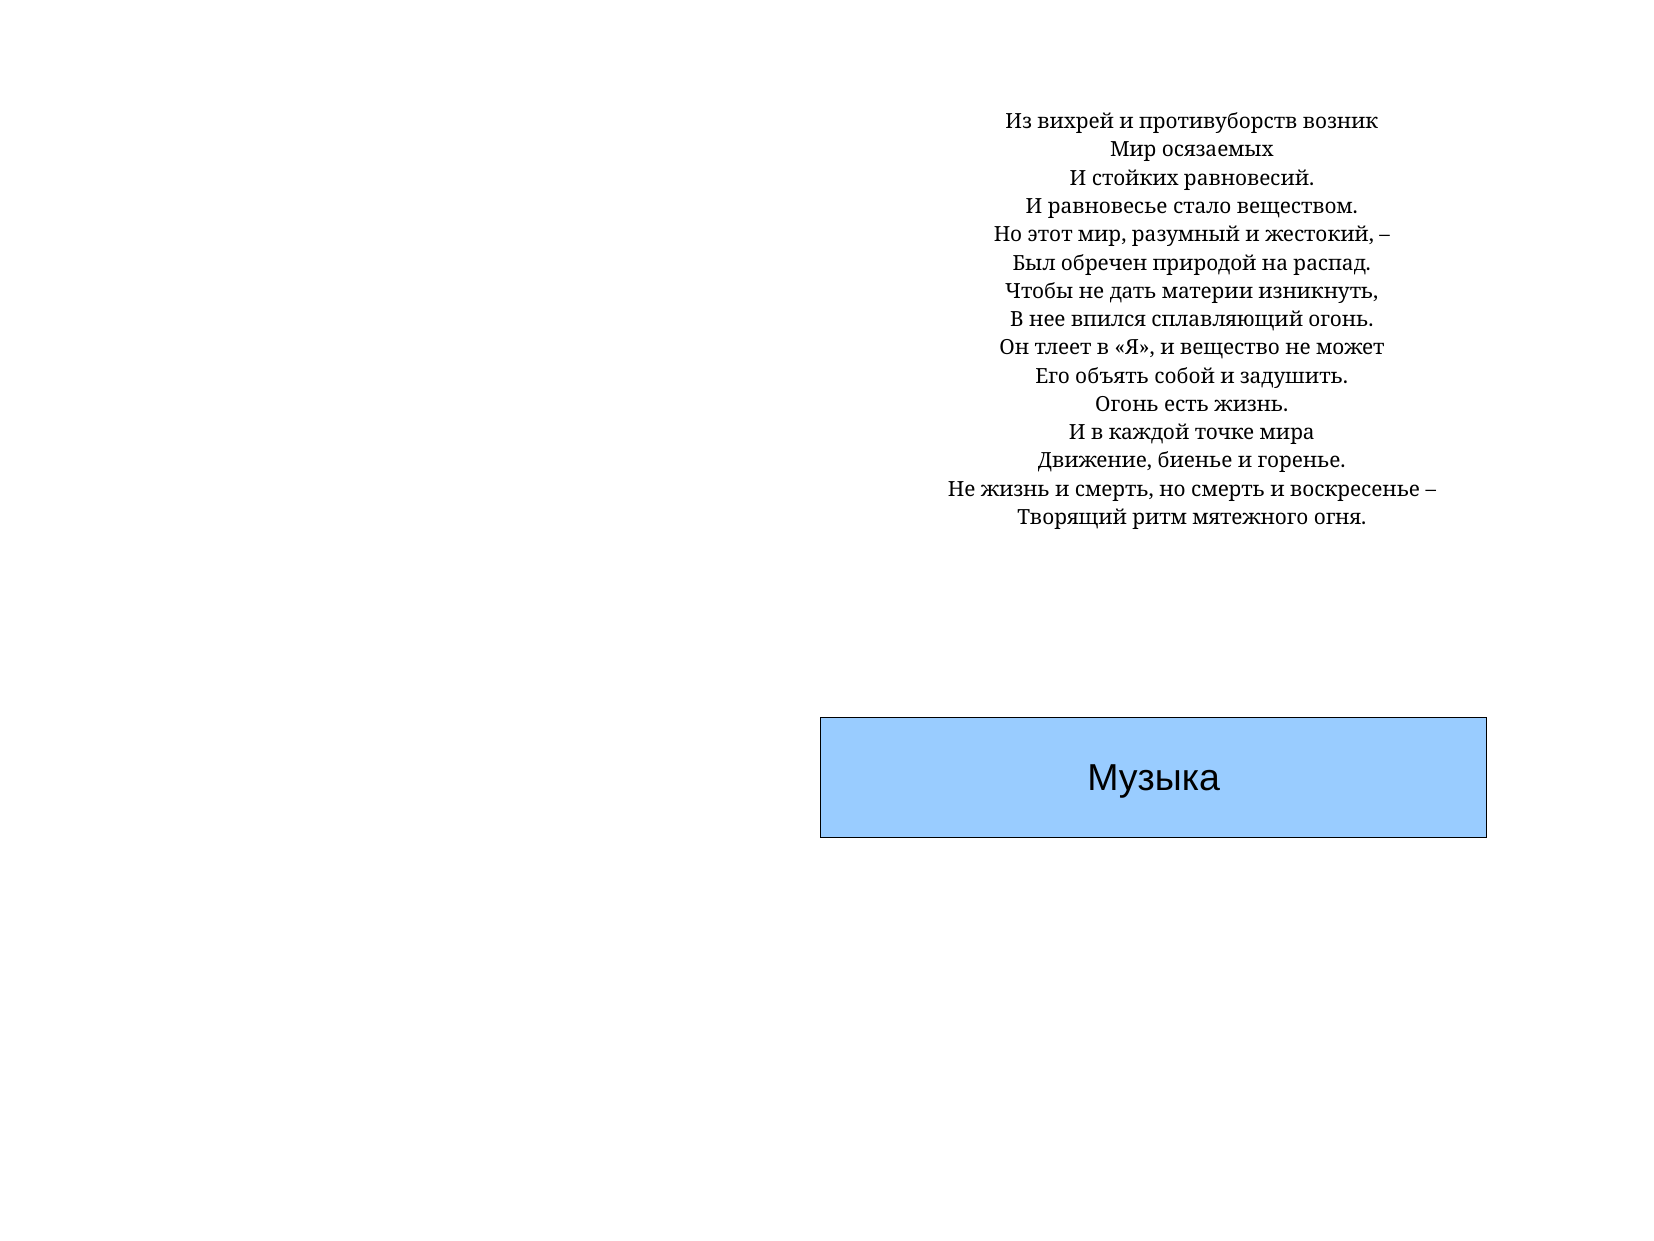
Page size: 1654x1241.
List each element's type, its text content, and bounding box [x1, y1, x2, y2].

subtitle Из вихрей и противуборств возник Мир осязаемых И стойких равновесий. И равновесье стало веществом. Но этот мир, разумный и жестокий, – Был обречен природой на распад. Чтобы не дать материи изникнуть, В нее впился сплавляющий огонь. Он тлеет в «Я», и вещество не может Его объять собой и задушить. Огонь есть жизнь. И в каждой точке мира Движение, биенье и горенье. Не жизнь и смерть, но смерть и воскресенье – Творящий ритм мятежного огня. [808, 70, 1576, 567]
text_box Музыка [820, 717, 1487, 838]
